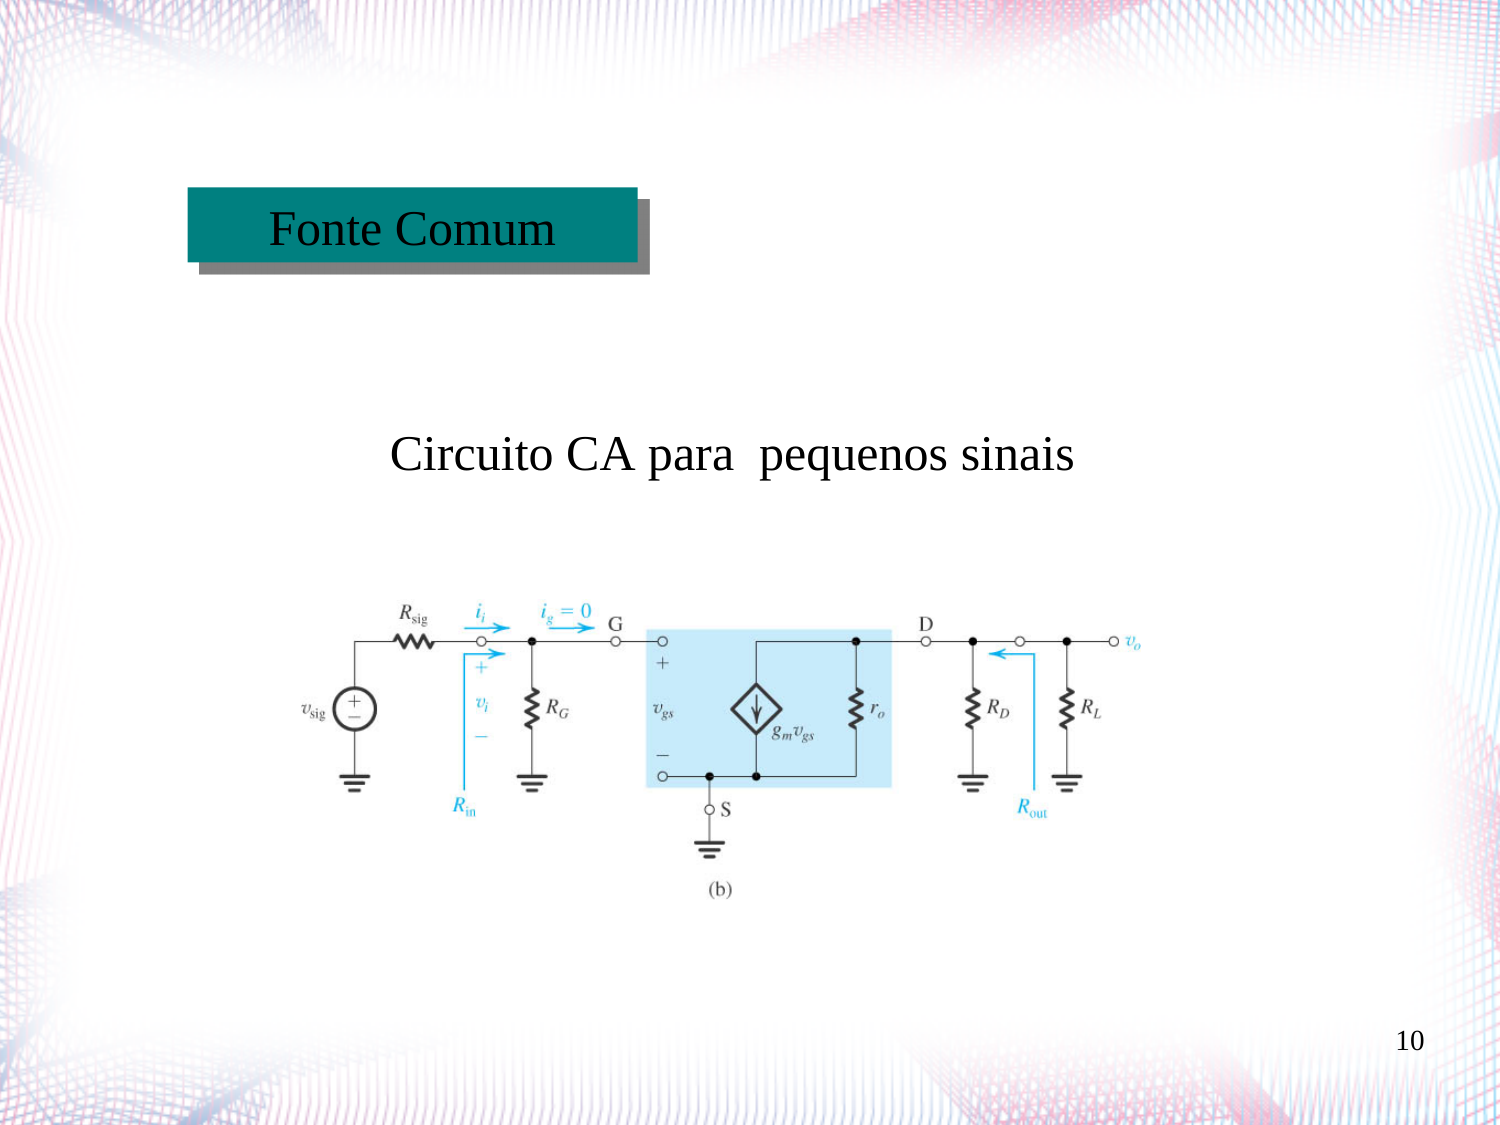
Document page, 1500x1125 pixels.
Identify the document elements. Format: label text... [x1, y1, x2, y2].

text_box Fonte Comum [187, 187, 638, 263]
picture [0, 0, 1500, 1125]
text_box Circuito CA para pequenos sinais [375, 412, 1126, 488]
